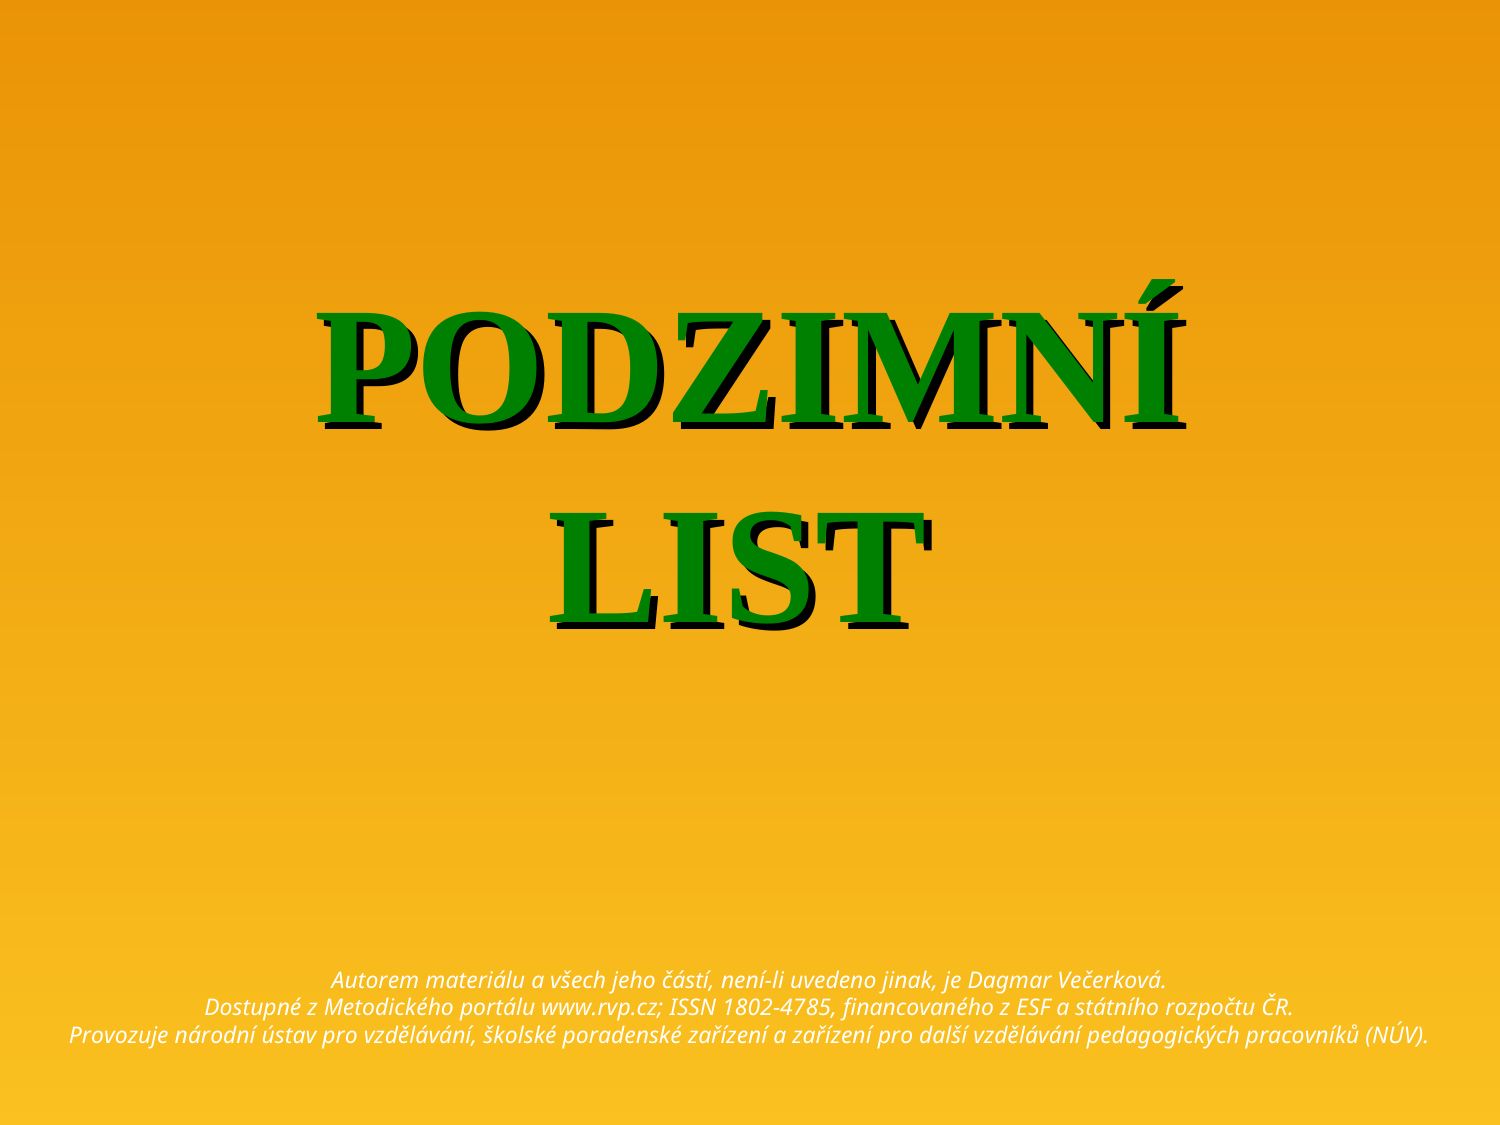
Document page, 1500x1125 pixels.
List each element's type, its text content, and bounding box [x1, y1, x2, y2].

text_box Autorem materiálu a všech jeho částí, není-li uvedeno jinak, je Dagmar Večerková. Dostupné z Metodického portálu www.rvp.cz; ISSN 1802-4785, financovaného z ESF a státního rozpočtu ČR. Provozuje národní ústav pro vzdělávání, školské poradenské zařízení a zařízení pro další vzdělávání pedagogických pracovníků (NÚV). [0, 957, 1500, 1056]
title PODZIMNÍ LIST [112, 247, 1388, 783]
